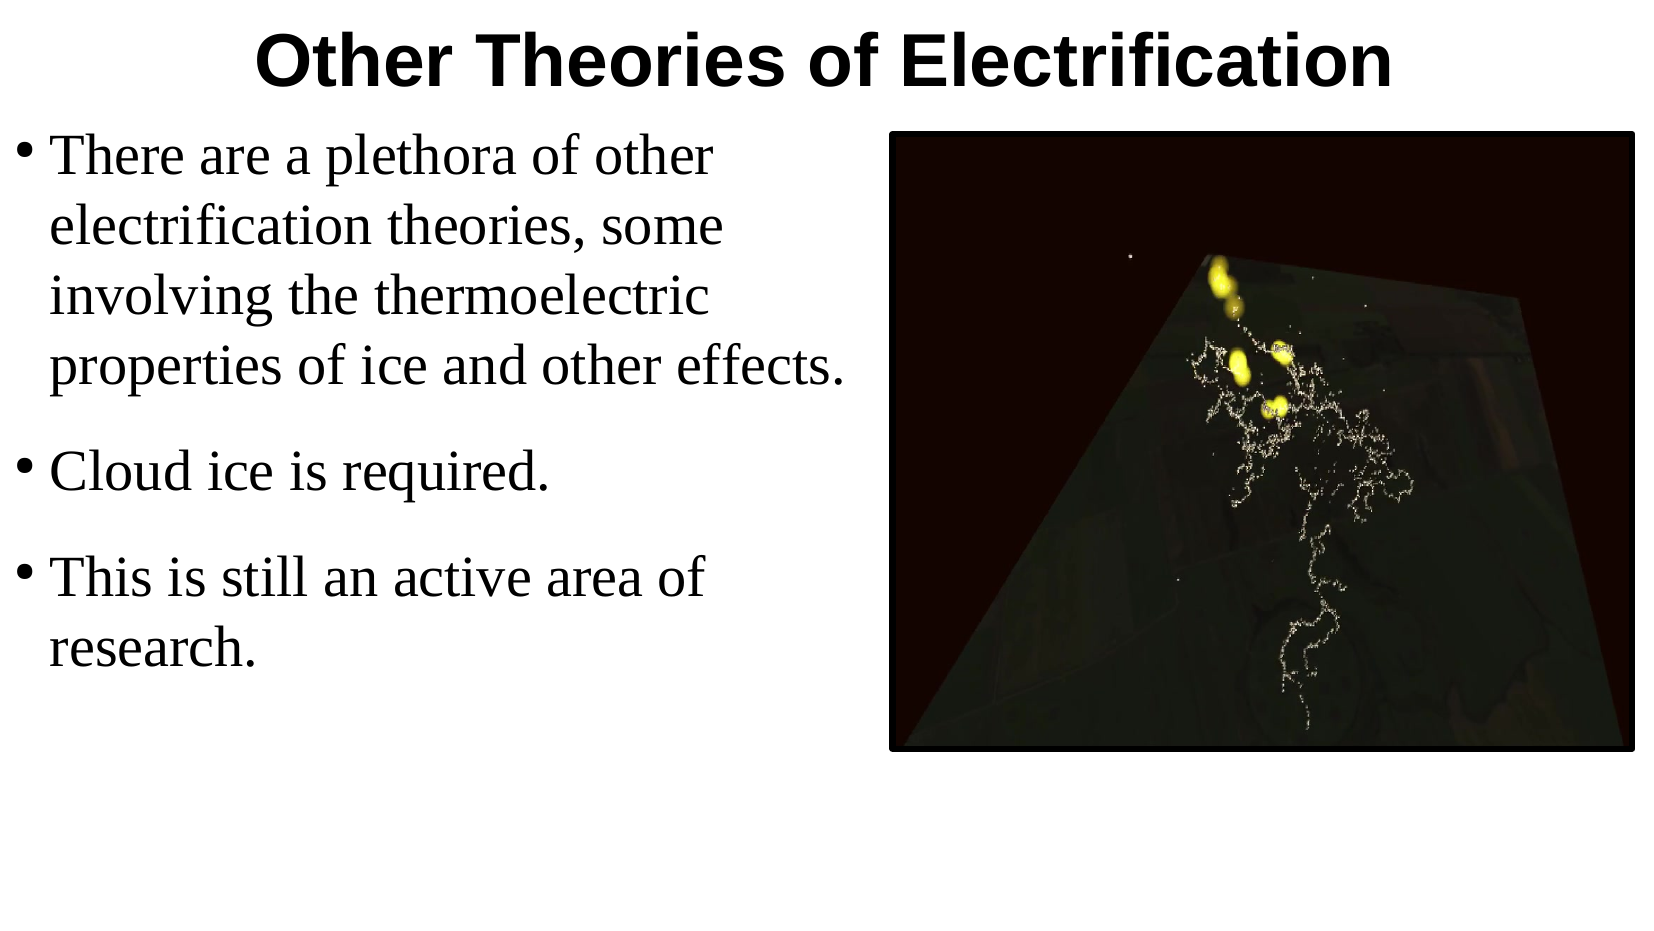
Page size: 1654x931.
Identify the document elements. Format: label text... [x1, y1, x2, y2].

title Other Theories of Electrification [0, 5, 1654, 107]
picture [895, 137, 1630, 746]
text_box There are a plethora of other electrification theories, some involving the thermoelectric properties of ice and other effects. Cloud ice is required. This is still an active area of research. [0, 108, 863, 686]
